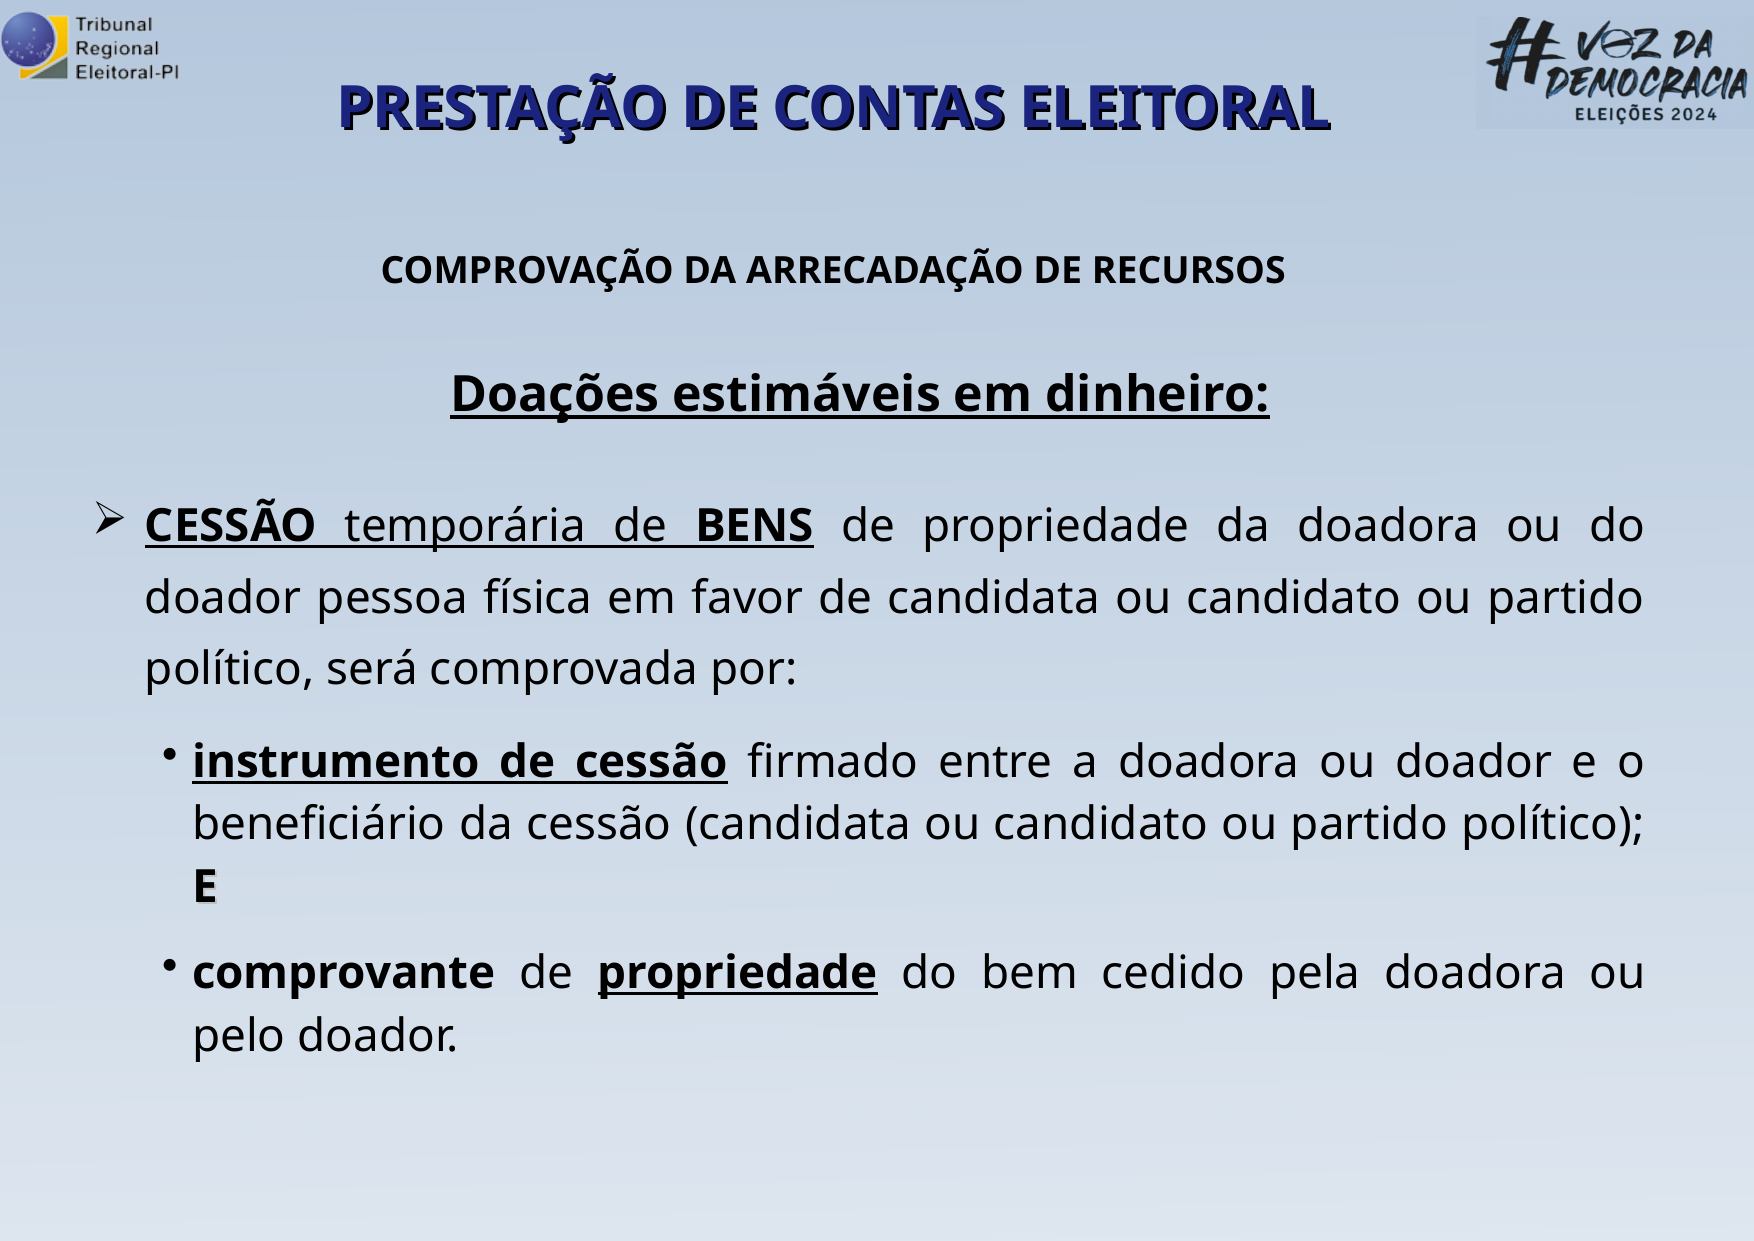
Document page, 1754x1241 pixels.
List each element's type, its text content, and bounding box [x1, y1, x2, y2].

list COMPROVAÇÃO DA ARRECADAÇÃO DE RECURSOS [44, 235, 1623, 304]
list Doações estimáveis em dinheiro: CESSÃO temporária de BENS de propriedade da doadora ou do doador pessoa física em favor de candidata ou candidato ou partido político, será comprovada por: instrumento de cessão firmado entre a doadora ou doador e o beneficiário da cessão (candidata ou candidato ou partido político); E comprovante de propriedade do bem cedido pela doadora ou pelo doador. [69, 357, 1658, 1075]
title PRESTAÇÃO DE CONTAS ELEITORAL [44, 65, 1623, 235]
picture [0, 11, 195, 87]
